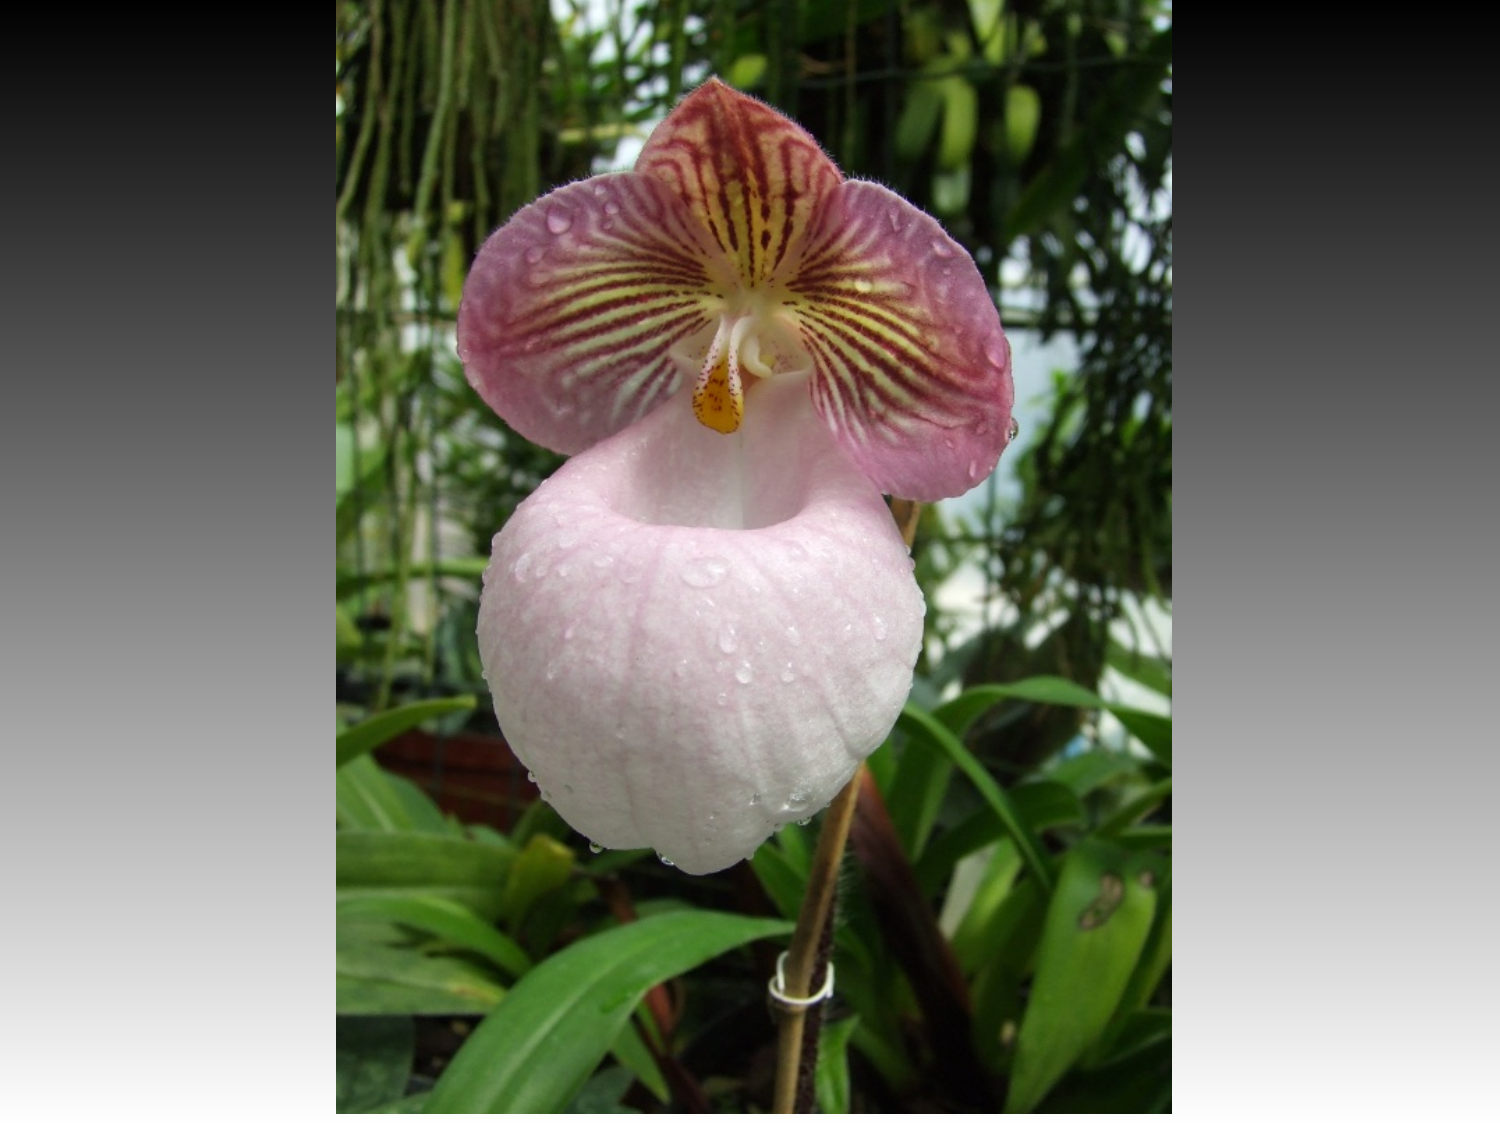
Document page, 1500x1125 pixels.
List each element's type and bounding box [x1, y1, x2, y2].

picture [336, 0, 1172, 1114]
